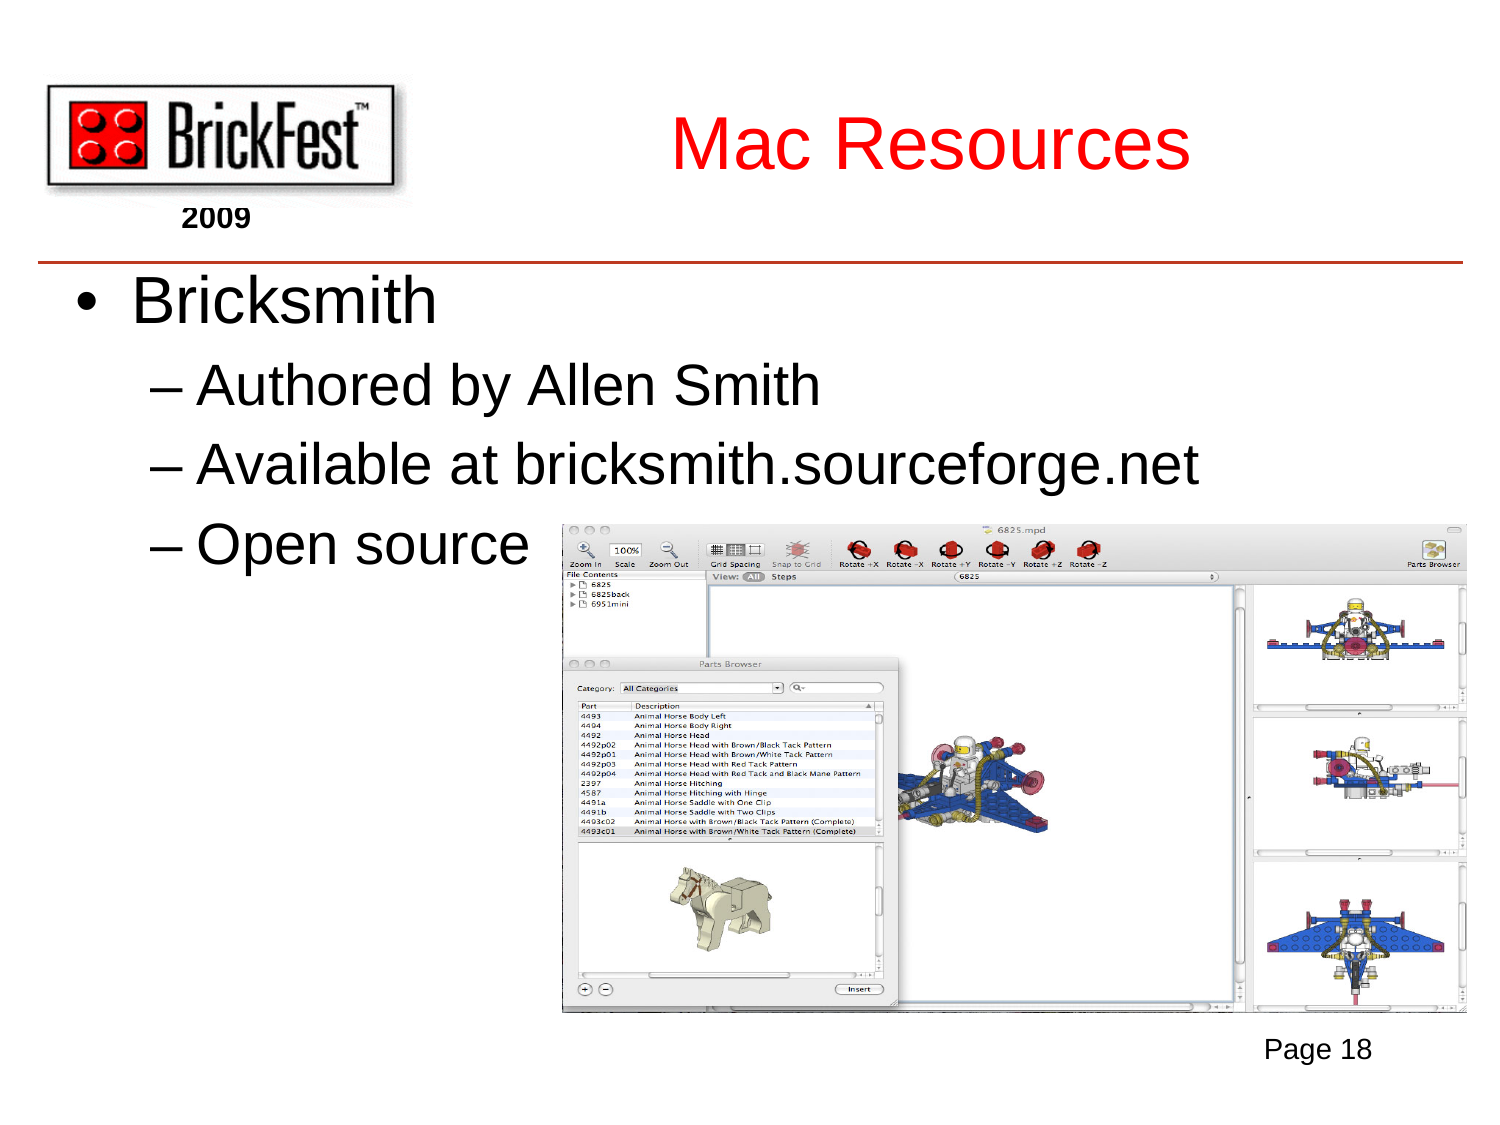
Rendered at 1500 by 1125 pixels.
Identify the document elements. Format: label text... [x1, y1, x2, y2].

picture [562, 524, 1467, 1013]
title Mac Resources [412, 46, 1450, 242]
list Bricksmith Authored by Allen Smith Available at bricksmith.sourceforge.net Open source [75, 263, 1425, 1006]
picture [35, 74, 412, 208]
